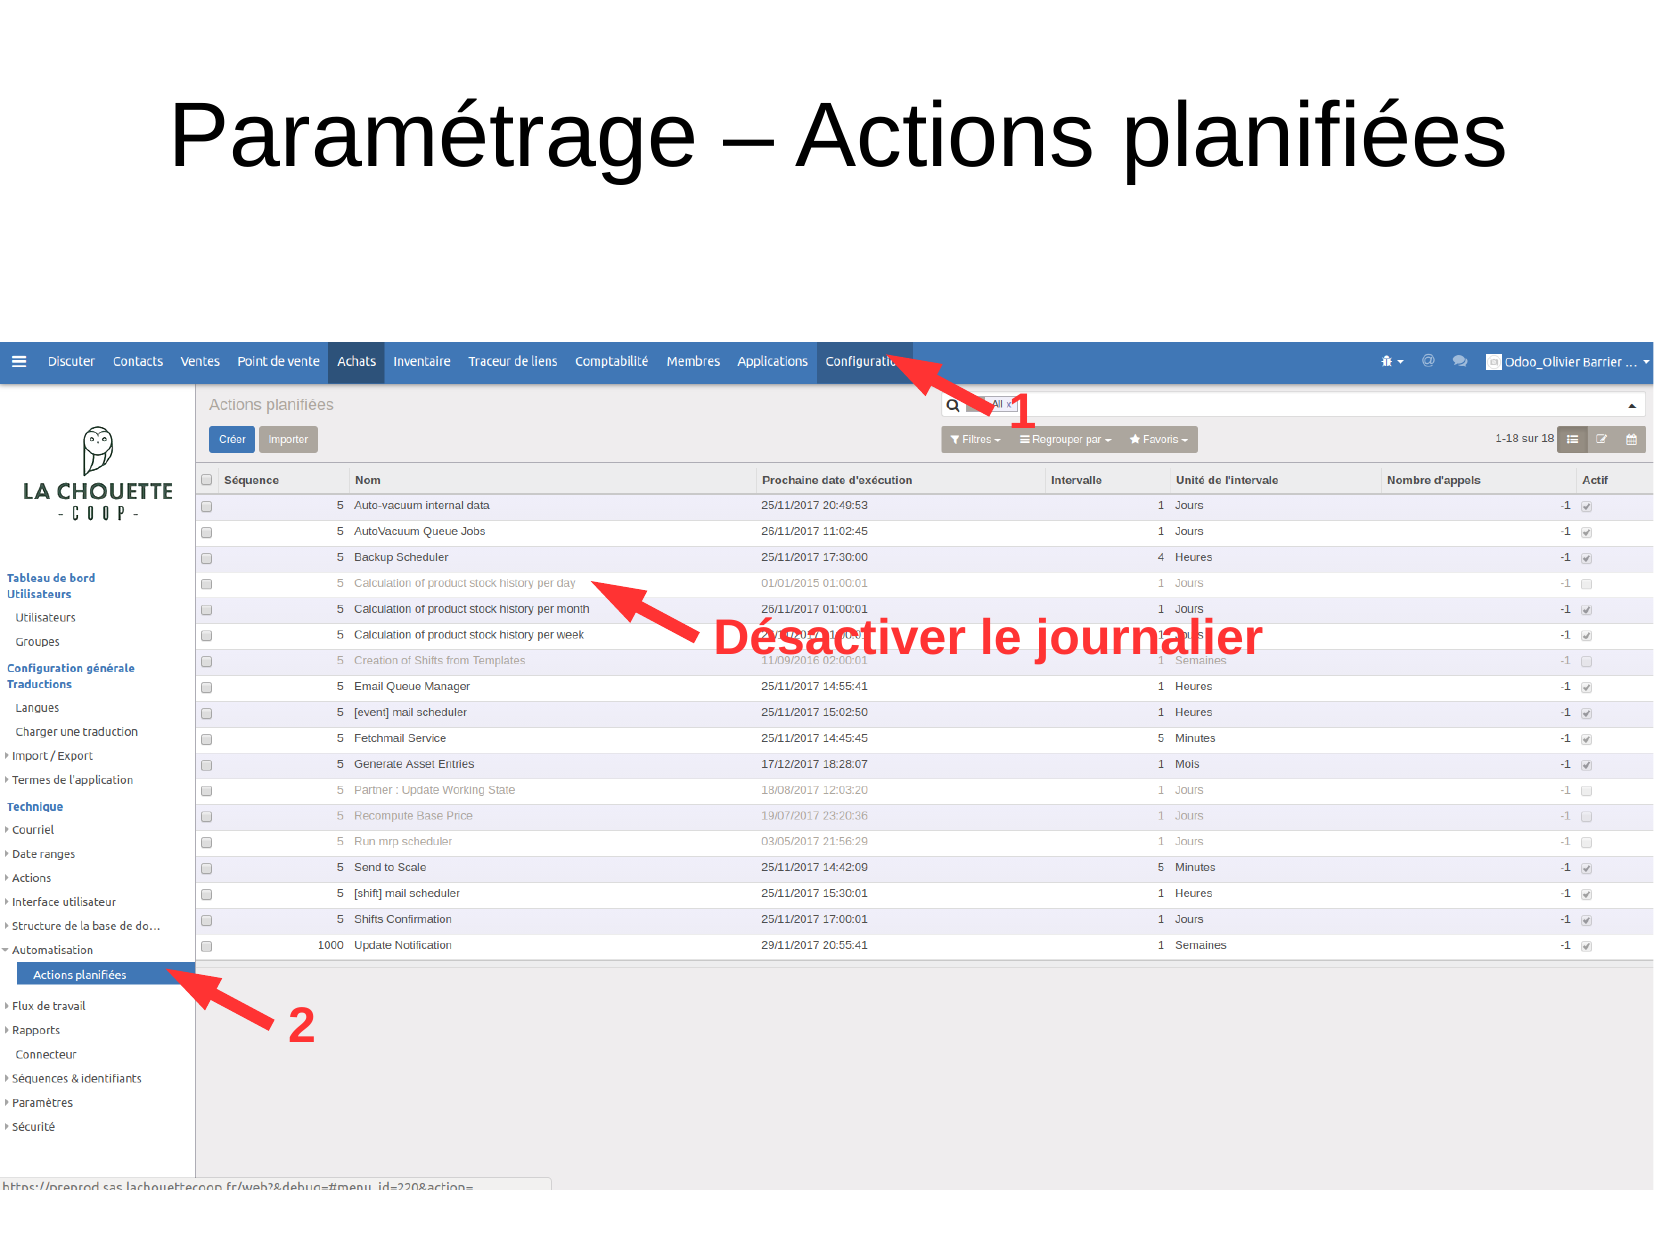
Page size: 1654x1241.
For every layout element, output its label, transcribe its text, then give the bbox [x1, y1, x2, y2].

title Paramétrage – Actions planifiées [82, 31, 1571, 239]
text_box Désactiver le journalier [698, 602, 1312, 674]
picture [0, 342, 1654, 1190]
text_box 2 [273, 989, 331, 1061]
text_box 1 [993, 375, 1052, 447]
